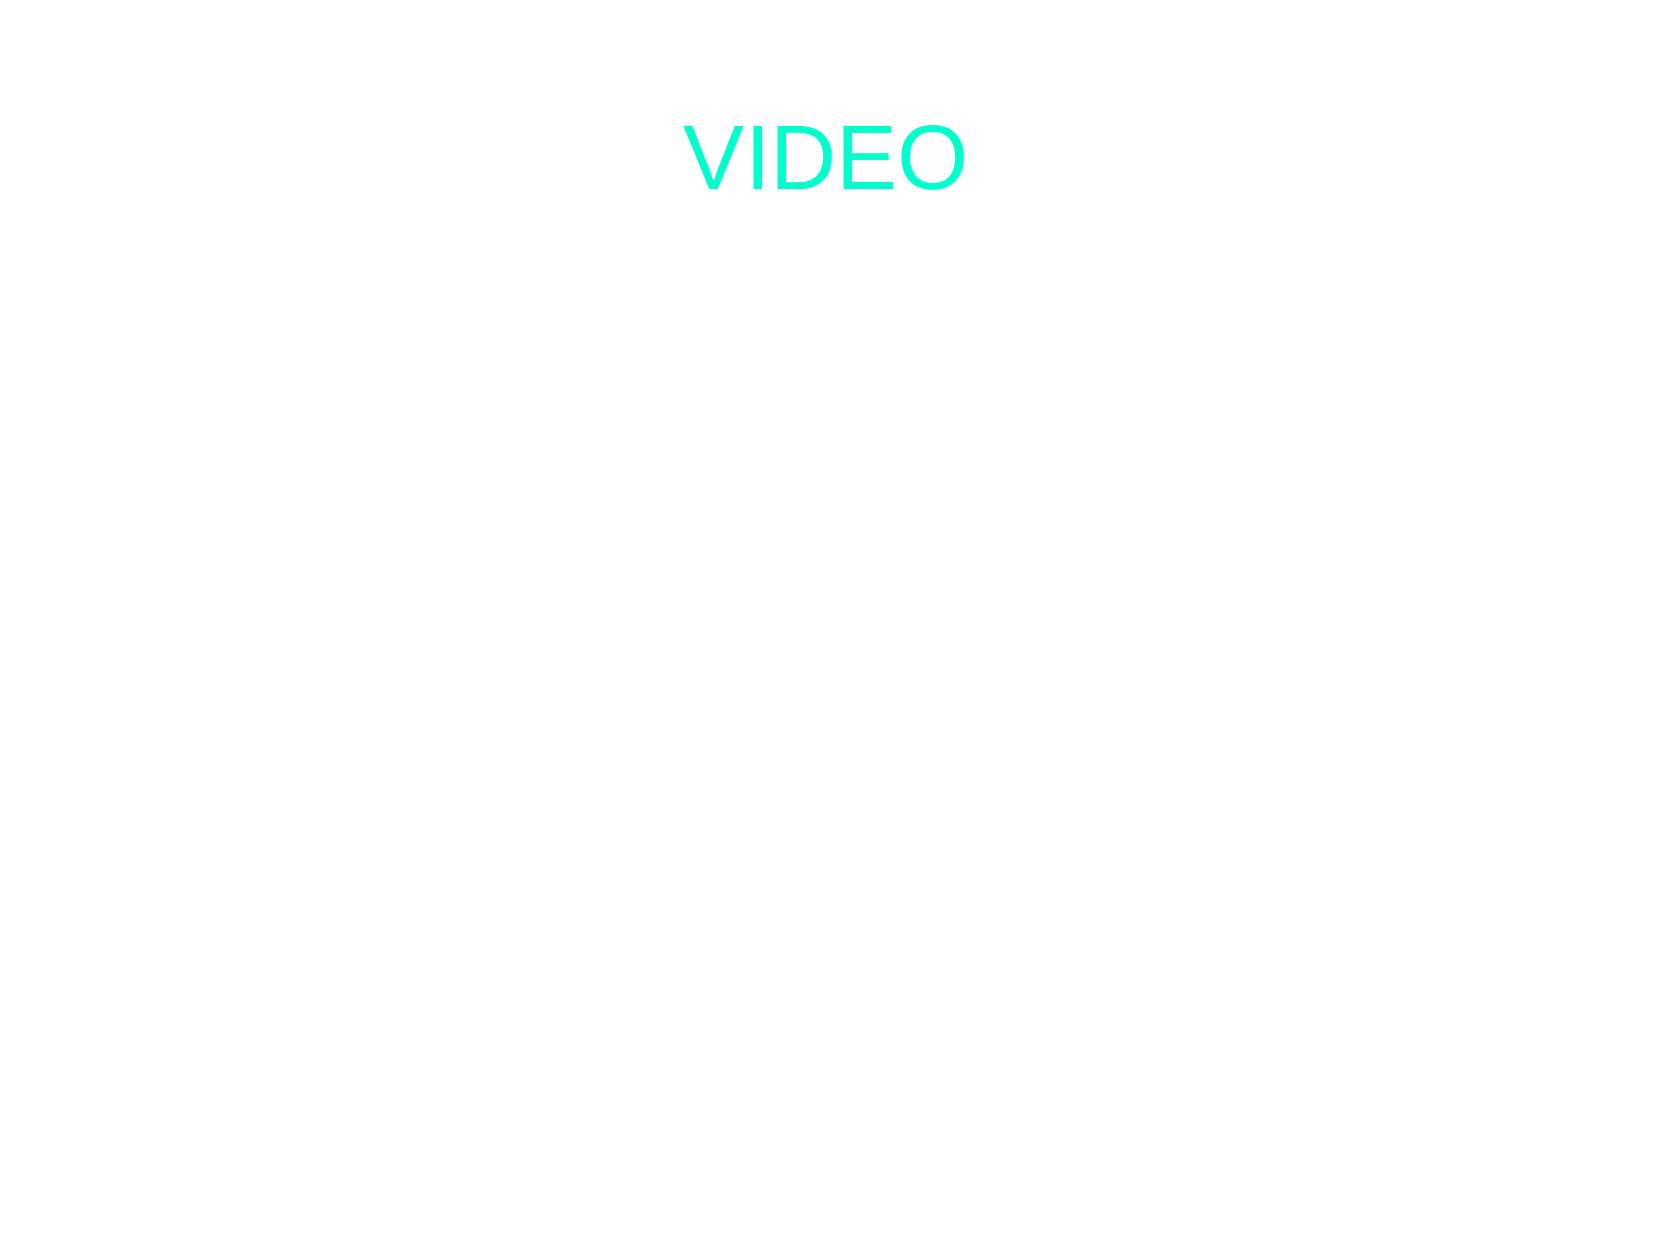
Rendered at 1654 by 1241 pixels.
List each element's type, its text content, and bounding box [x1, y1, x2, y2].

title VIDEO [82, 49, 1571, 257]
